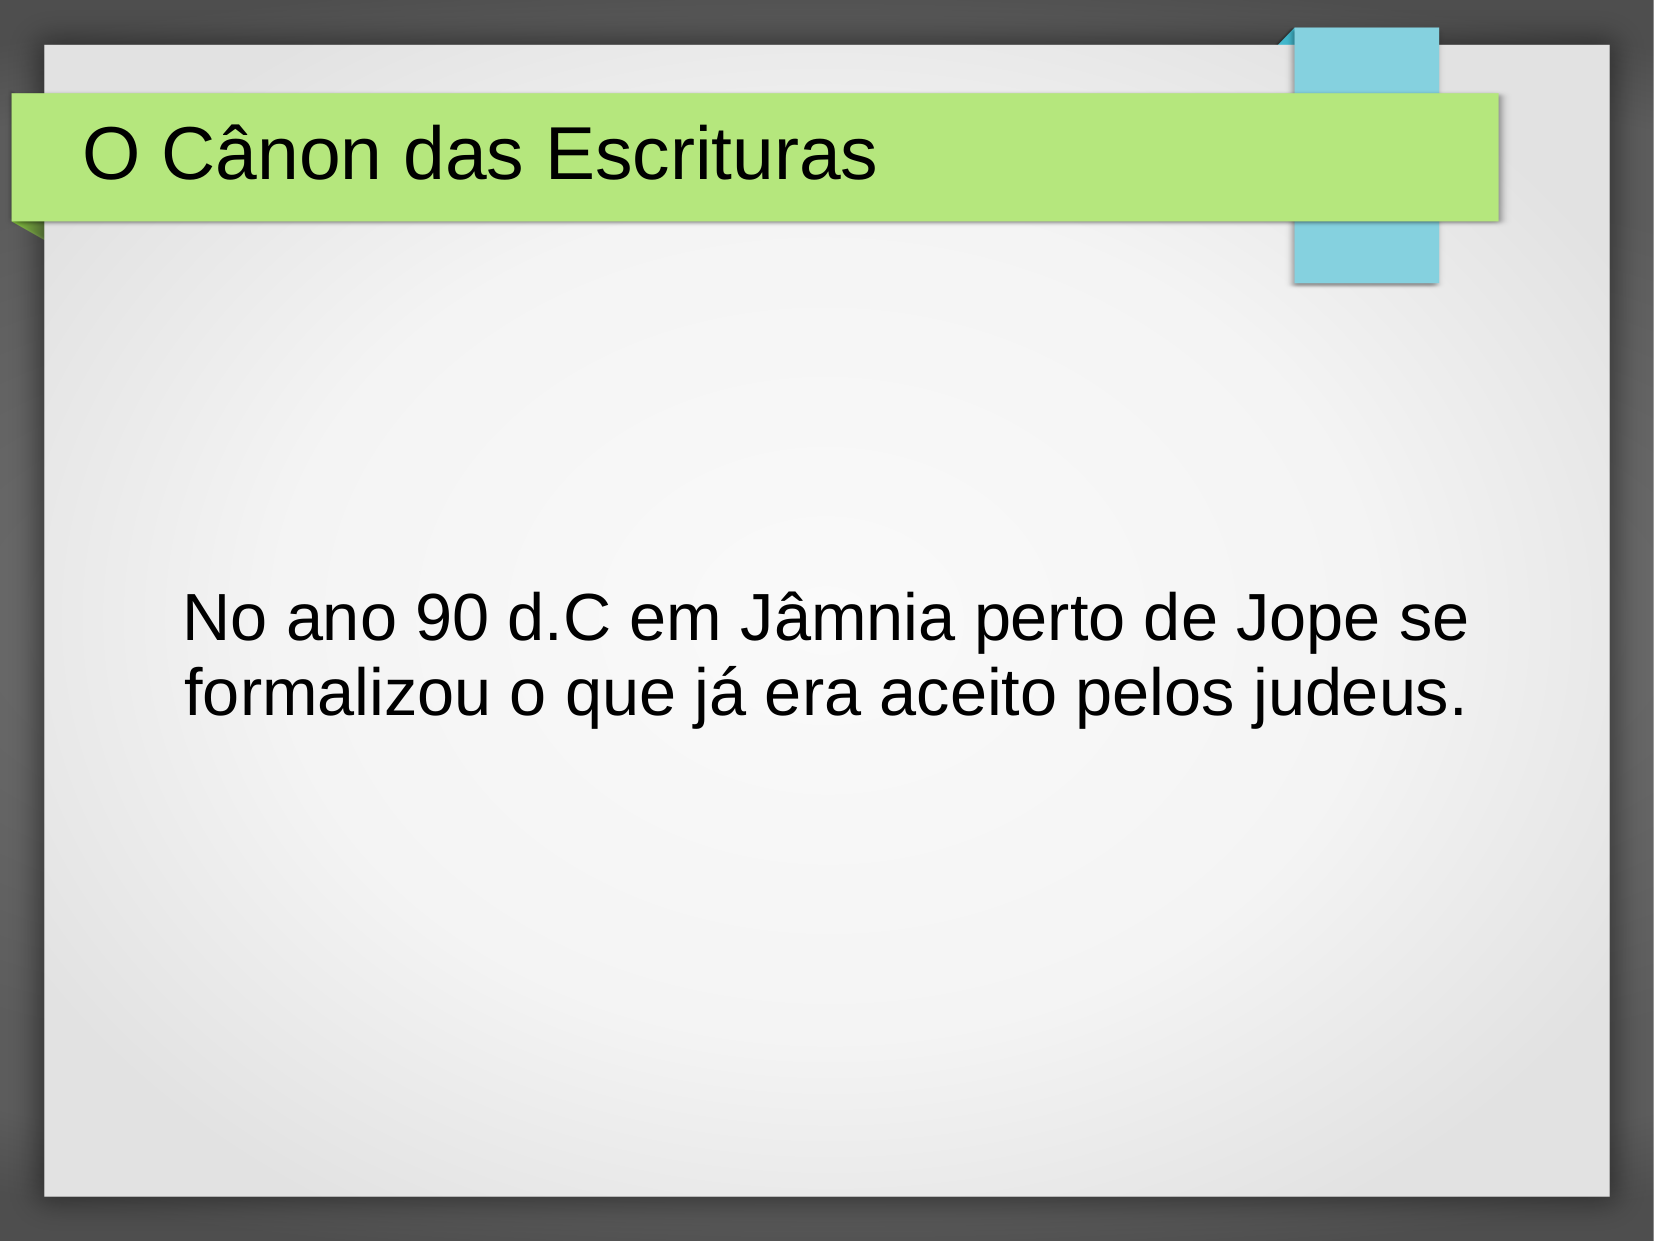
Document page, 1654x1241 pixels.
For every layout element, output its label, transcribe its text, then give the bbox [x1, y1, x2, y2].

subtitle No ano 90 d.C em Jâmnia perto de Jope se formalizou o que já era aceito pelos judeus. [82, 295, 1571, 1015]
picture [0, 0, 1654, 1241]
title O Cânon das Escrituras [82, 94, 1264, 213]
